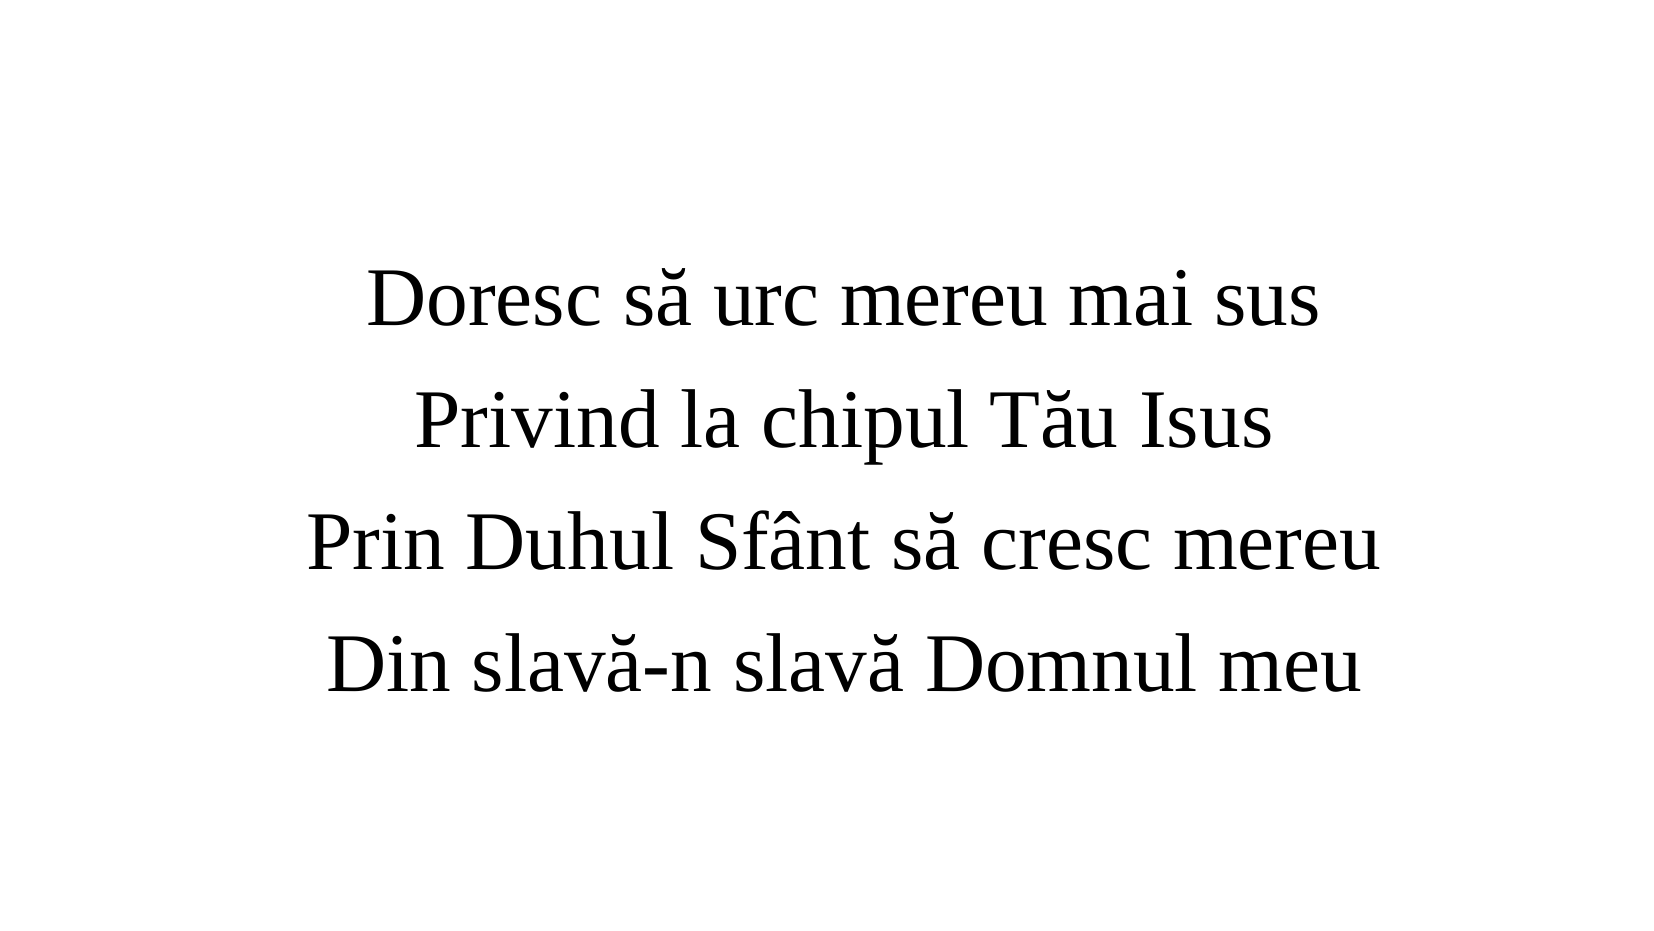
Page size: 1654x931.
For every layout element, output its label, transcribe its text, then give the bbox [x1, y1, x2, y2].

subtitle Doresc să urc mereu mai sus Privind la chipul Tău Isus Prin Duhul Sfânt să cresc mereu Din slavă-n slavă Domnul meu [177, 238, 1512, 712]
